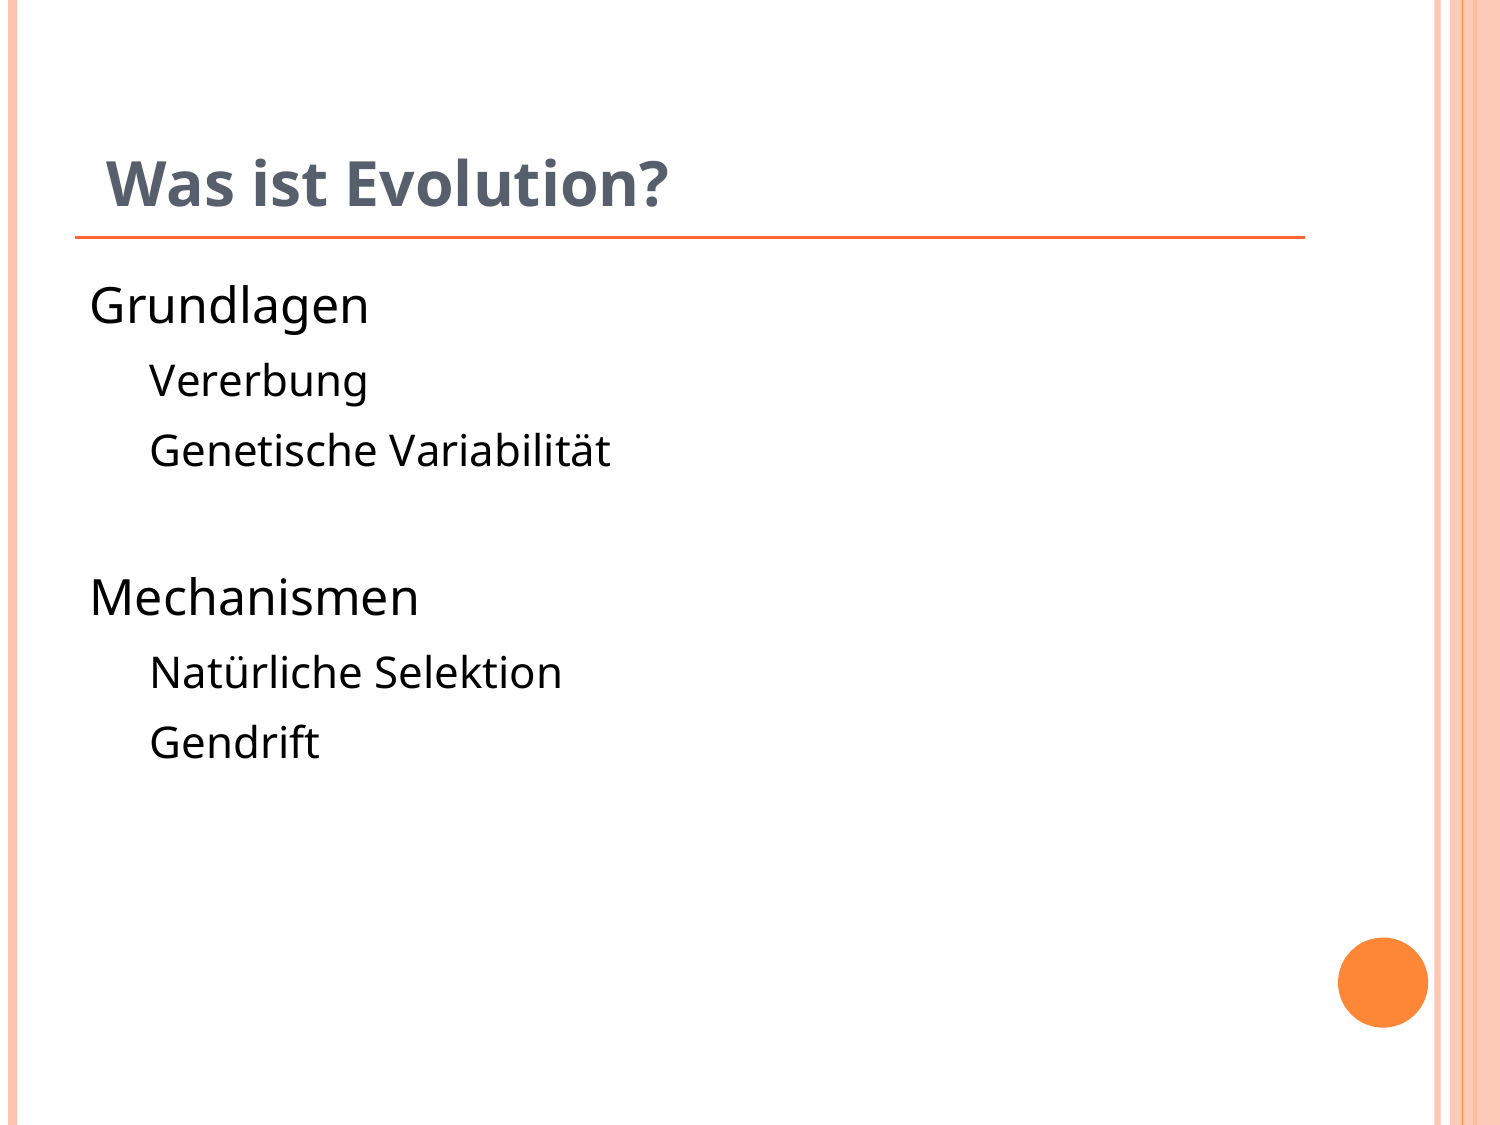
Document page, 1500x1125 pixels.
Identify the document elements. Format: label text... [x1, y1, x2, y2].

title Was ist Evolution? [74, 18, 1300, 233]
list Grundlagen Vererbung Genetische Variabilität Mechanismen Natürliche Selektion Gendrift [74, 262, 1300, 1063]
